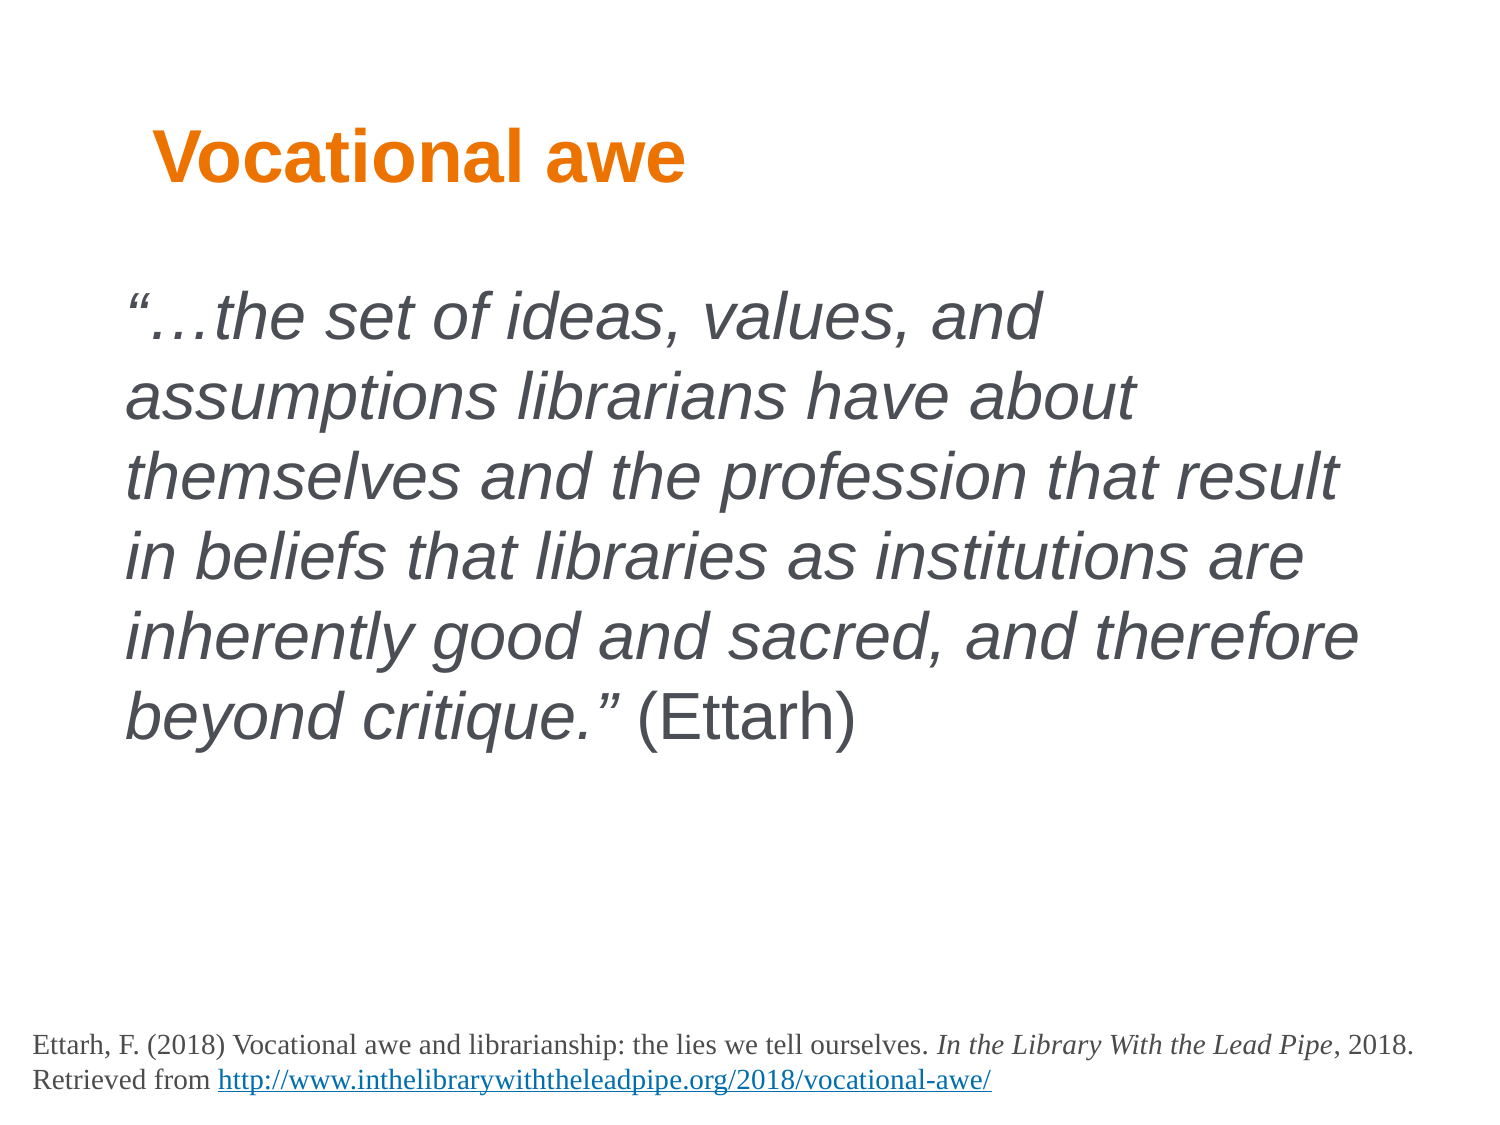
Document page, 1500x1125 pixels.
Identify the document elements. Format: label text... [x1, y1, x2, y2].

text_box Ettarh, F. (2018) Vocational awe and librarianship: the lies we tell ourselves. In the Library With the Lead Pipe, 2018. Retrieved from http://www.inthelibrarywiththeleadpipe.org/2018/vocational-awe/ [17, 1017, 1471, 1103]
text_box Vocational awe [137, 99, 1375, 205]
text_box “…the set of ideas, values, and assumptions librarians have about themselves and the profession that result in beliefs that libraries as institutions are inherently good and sacred, and therefore beyond critique.” (Ettarh) [125, 272, 1363, 744]
picture [445, 397, 1054, 804]
